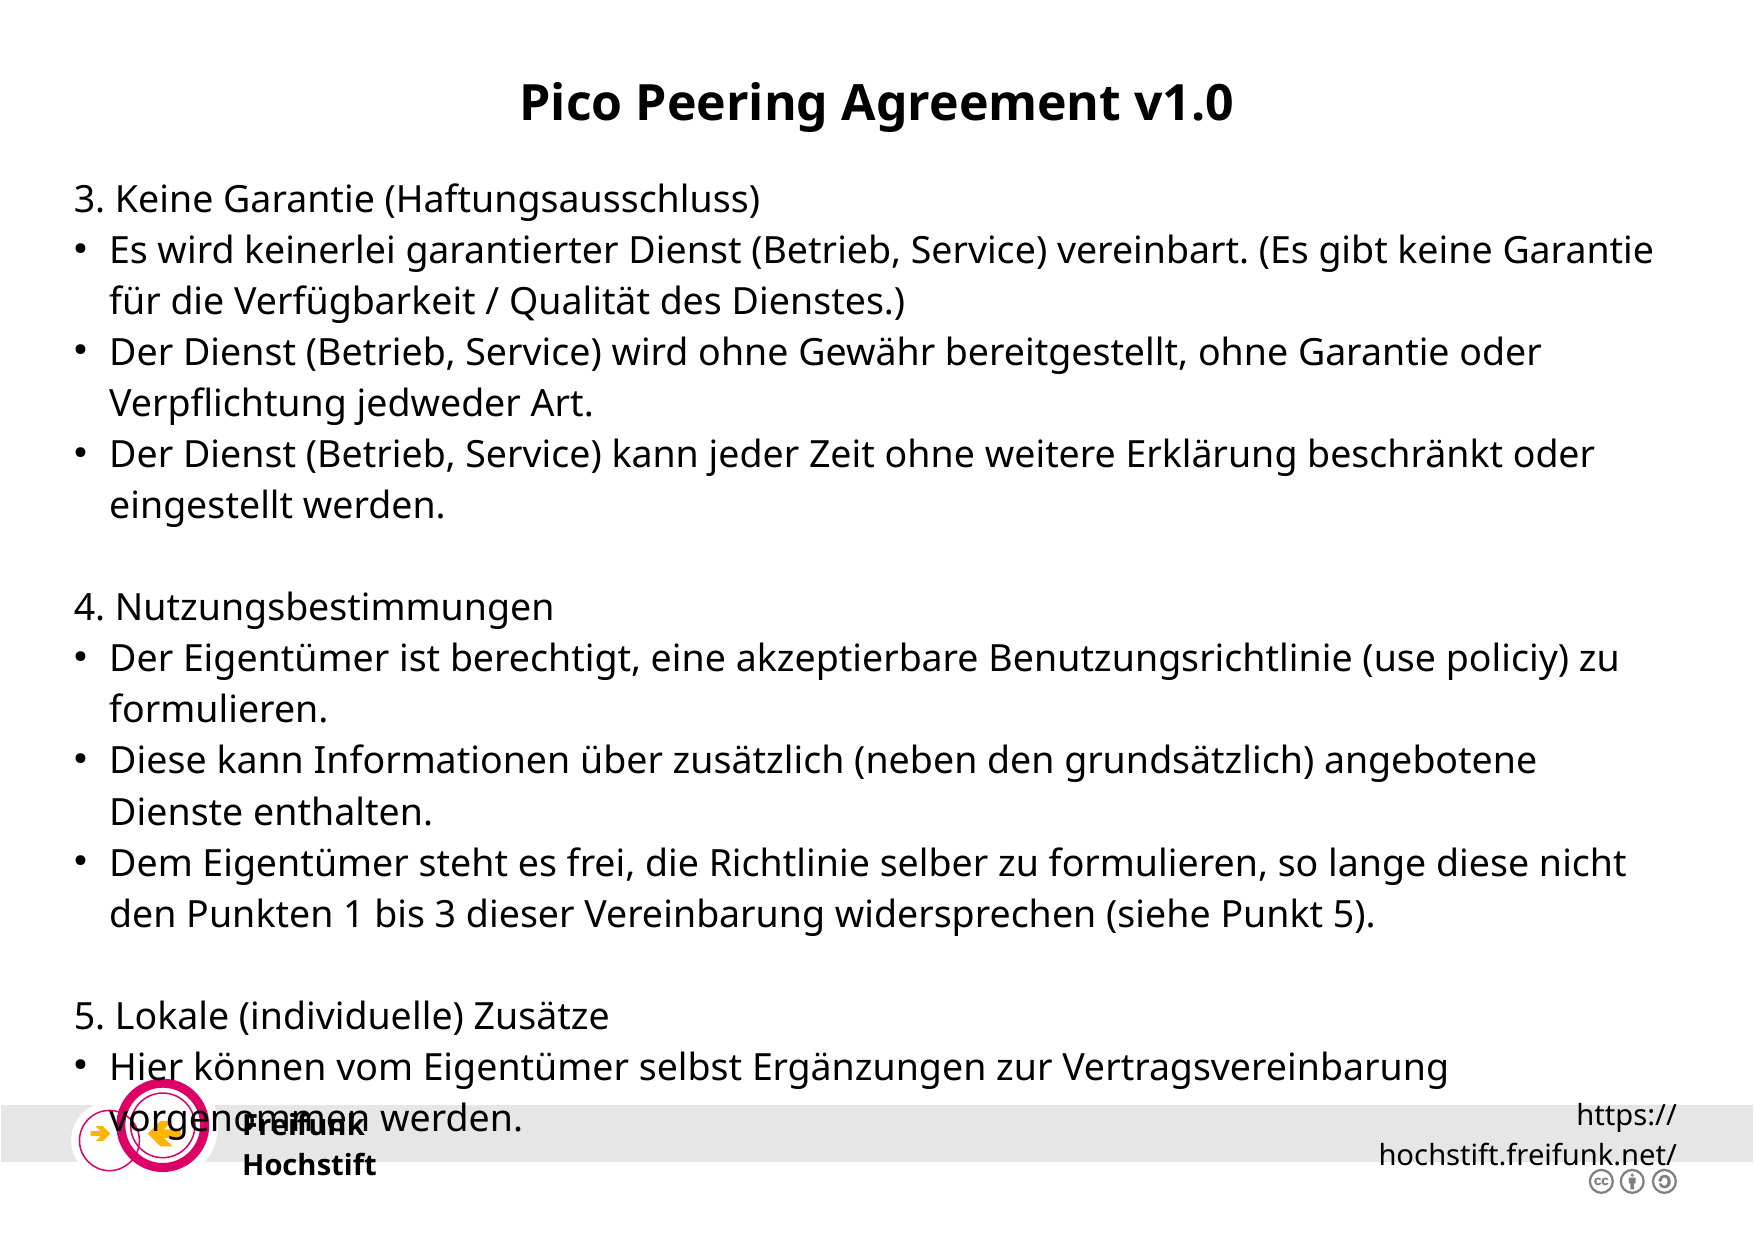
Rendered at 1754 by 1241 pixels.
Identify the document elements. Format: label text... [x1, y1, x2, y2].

picture [70, 1069, 219, 1182]
text_box [1582, 1168, 1684, 1199]
text_box Freifunk Hochstift [242, 1104, 502, 1164]
text_box Pico Peering Agreement v1.0 [59, 59, 1695, 165]
text_box 3. Keine Garantie (Haftungsausschluss) Es wird keinerlei garantierter Dienst (Betrieb, Service) vereinbart. (Es gibt keine Garantie für die Verfügbarkeit / Qualität des Dienstes.) Der Dienst (Betrieb, Service) wird ohne Gewähr bereitgestellt, ohne Garantie oder Verpflichtung jedweder Art. Der Dienst (Betrieb, Service) kann jeder Zeit ohne weitere Erklärung beschränkt oder eingestellt werden. 4. Nutzungsbestimmungen Der Eigentümer ist berechtigt, eine akzeptierbare Benutzungsrichtlinie (use policiy) zu formulieren. Diese kann Informationen über zusätzlich (neben den grundsätzlich) angebotene Dienste enthalten. Dem Eigentümer steht es frei, die Richtlinie selber zu formulieren, so lange diese nicht den Punkten 1 bis 3 dieser Vereinbarung widersprechen (siehe Punkt 5). 5. Lokale (individuelle) Zusätze Hier können vom Eigentümer selbst Ergänzungen zur Vertragsvereinbarung vorgenommen werden. [59, 165, 1695, 1021]
text_box [238, 1114, 242, 1128]
text_box [502, 1104, 1311, 1164]
text_box [0, 1104, 70, 1164]
text_box [1678, 1104, 1754, 1164]
text_box https://hochstift.freifunk.net/ [1311, 1104, 1678, 1164]
text_box [219, 1104, 242, 1164]
